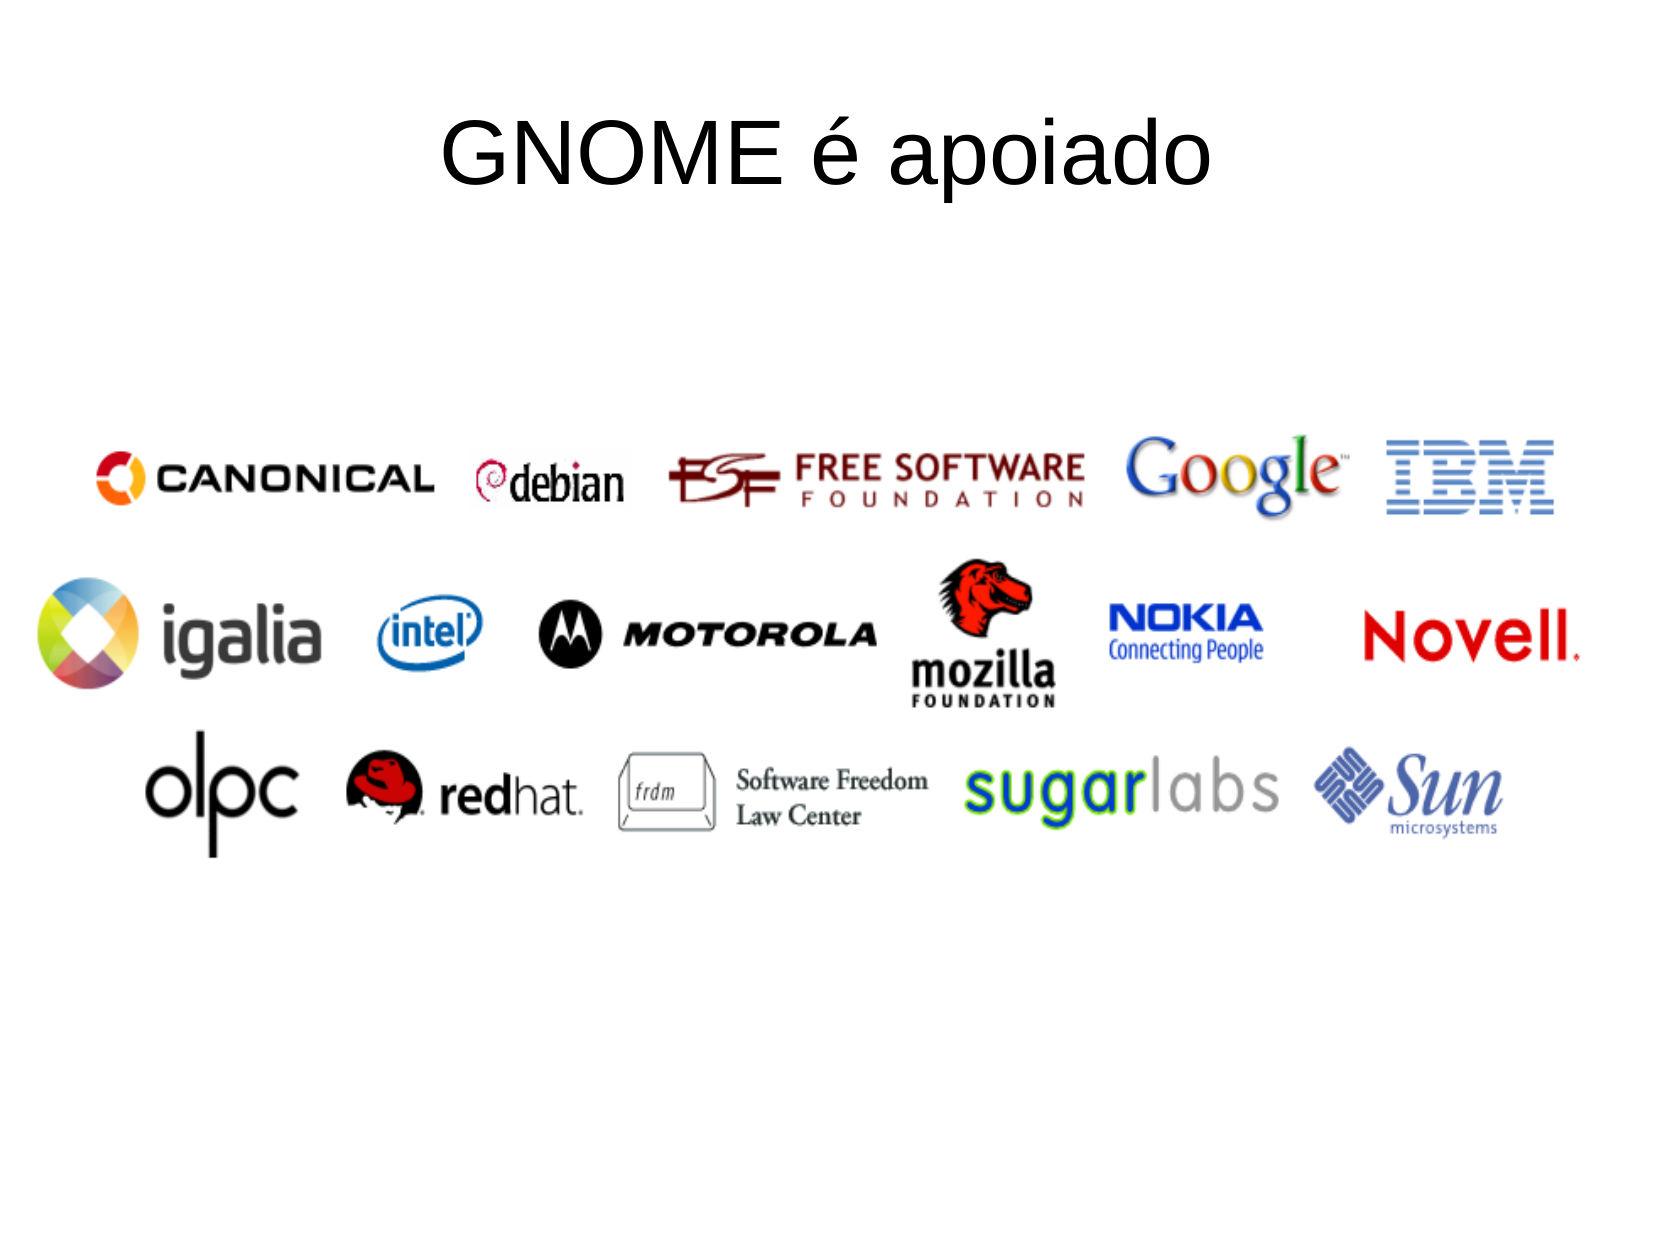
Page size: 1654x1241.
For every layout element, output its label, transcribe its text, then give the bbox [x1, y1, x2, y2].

picture [4, 398, 1625, 886]
title GNOME é apoiado [82, 56, 1571, 250]
